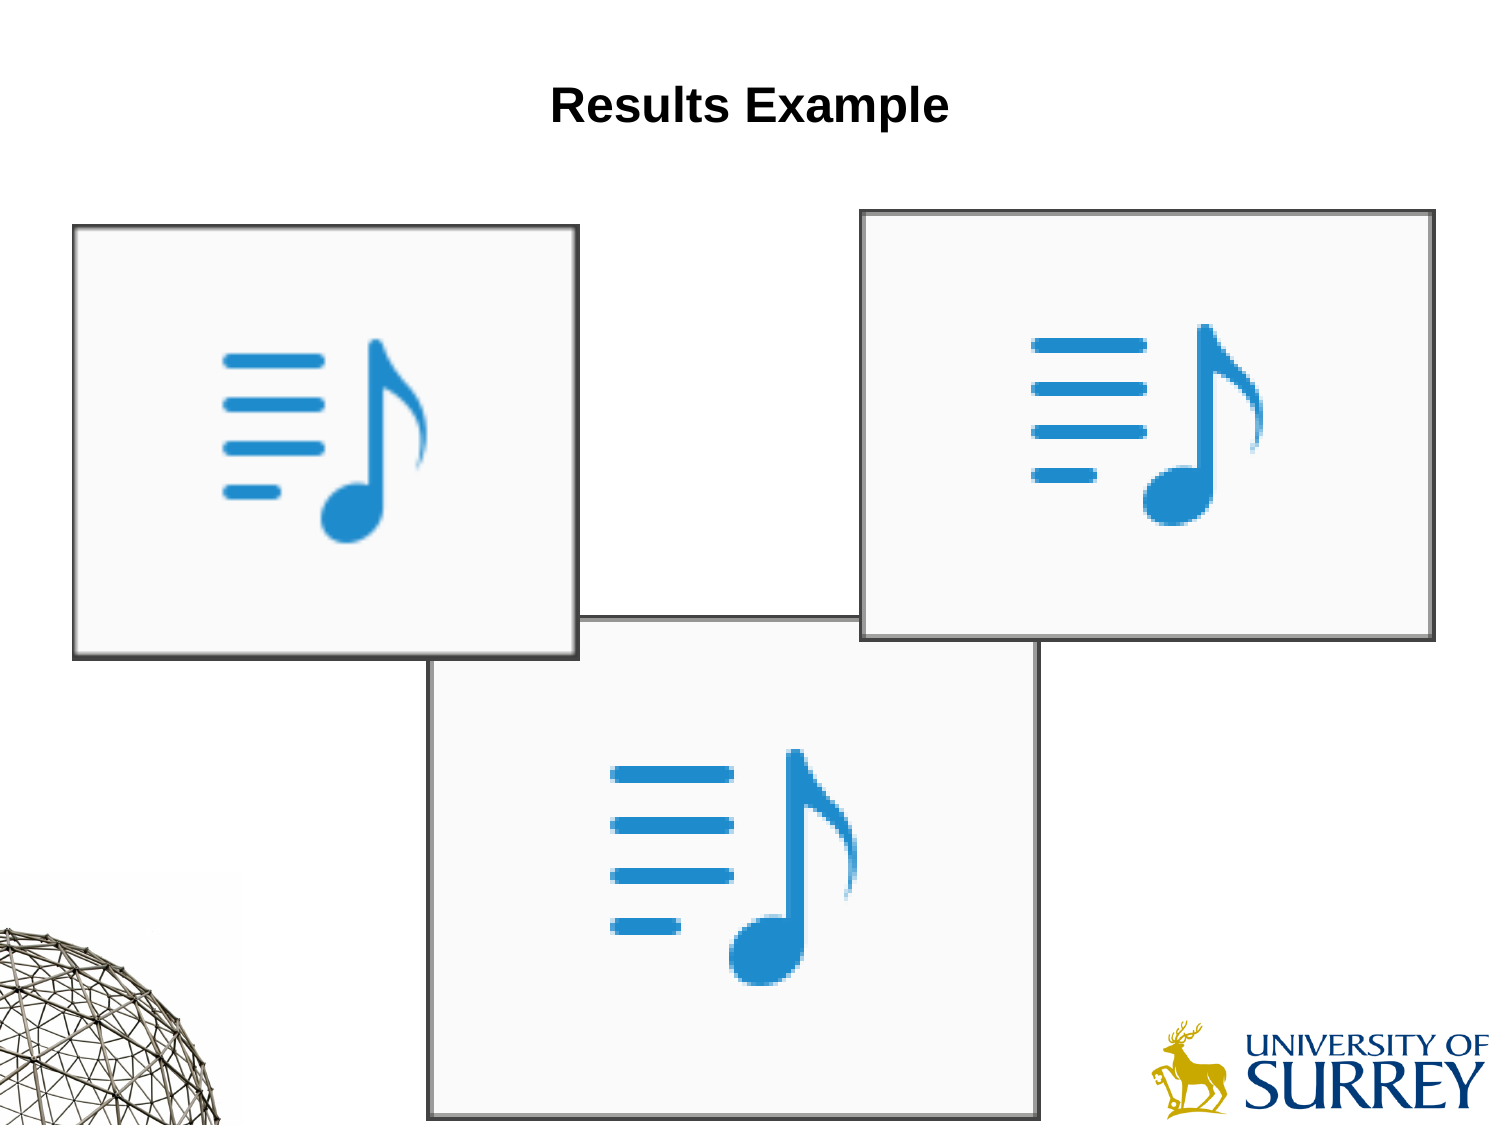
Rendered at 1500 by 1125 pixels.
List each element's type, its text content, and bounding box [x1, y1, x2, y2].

title Results Example [0, 65, 1500, 207]
picture [1151, 1019, 1489, 1120]
text_box [70, 208, 1437, 1123]
picture [0, 872, 244, 1125]
